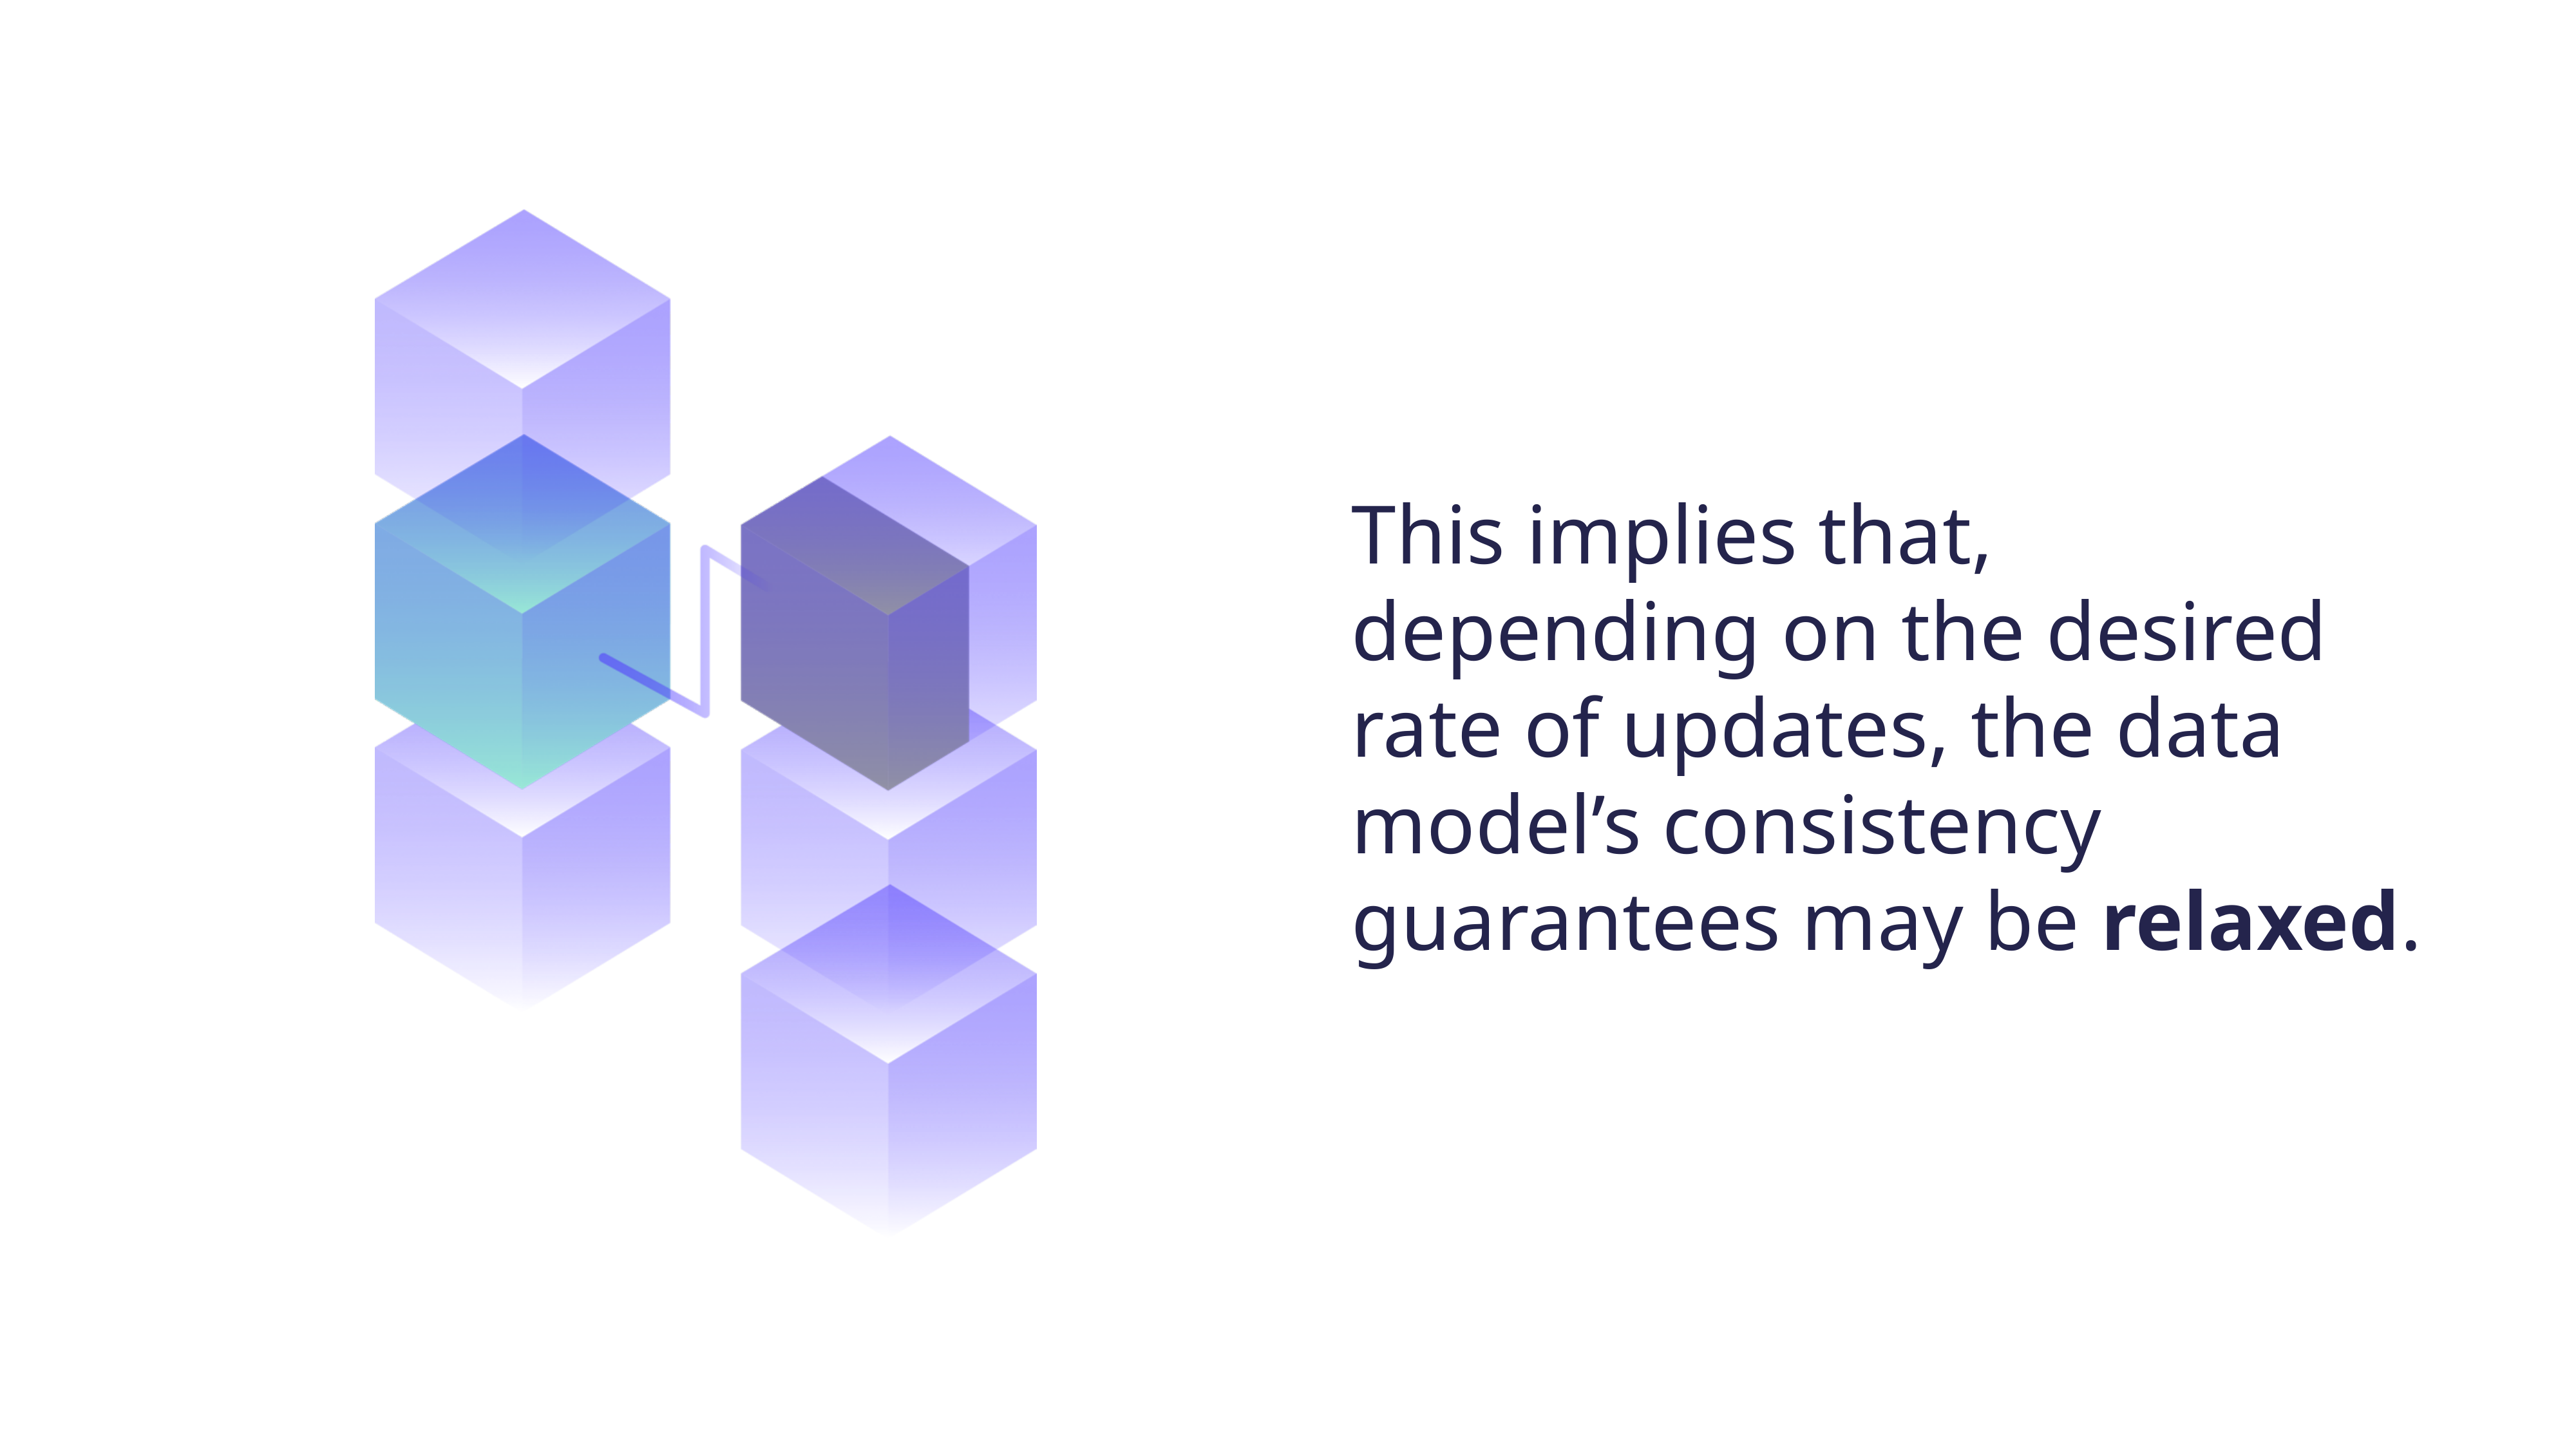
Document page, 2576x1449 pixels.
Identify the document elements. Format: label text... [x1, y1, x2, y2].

list This implies that, depending on the desired rate of updates, the data model’s consistency guarantees may be relaxed. [1351, 127, 2423, 1322]
picture [375, 209, 1037, 1240]
